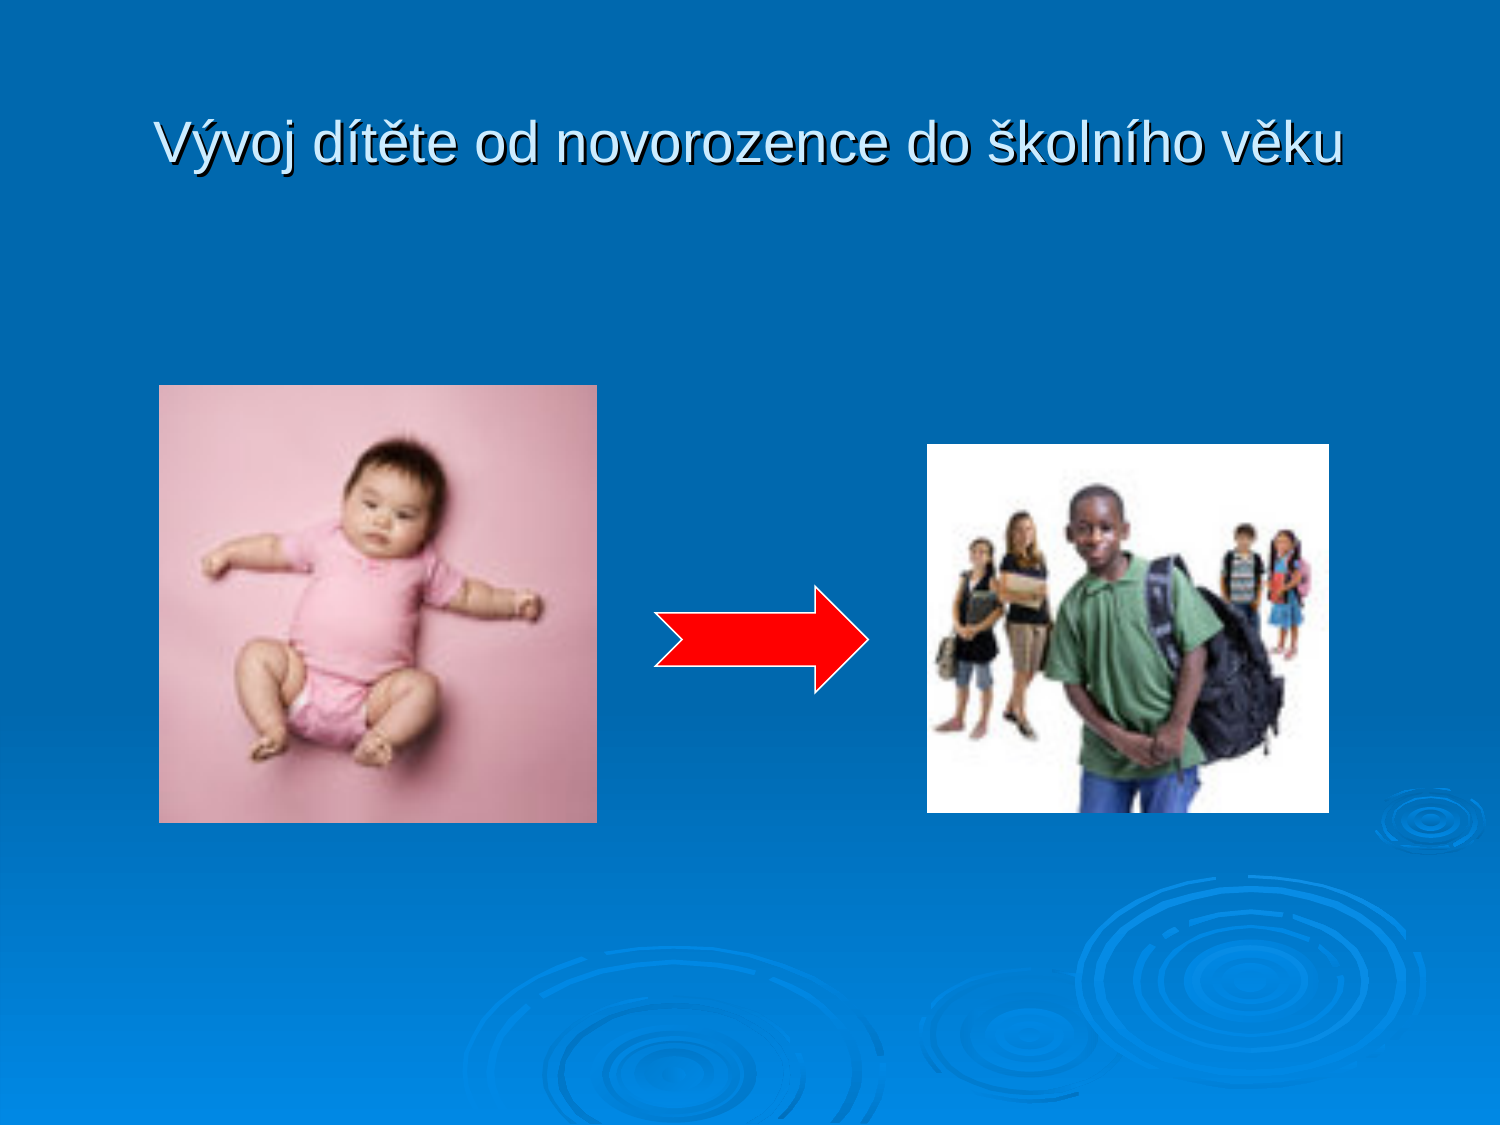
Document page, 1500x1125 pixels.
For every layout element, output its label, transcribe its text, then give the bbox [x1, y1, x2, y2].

text_box [655, 586, 869, 693]
picture [159, 385, 597, 823]
picture [927, 444, 1329, 813]
title Vývoj dítěte od novorozence do školního věku [75, 45, 1426, 233]
